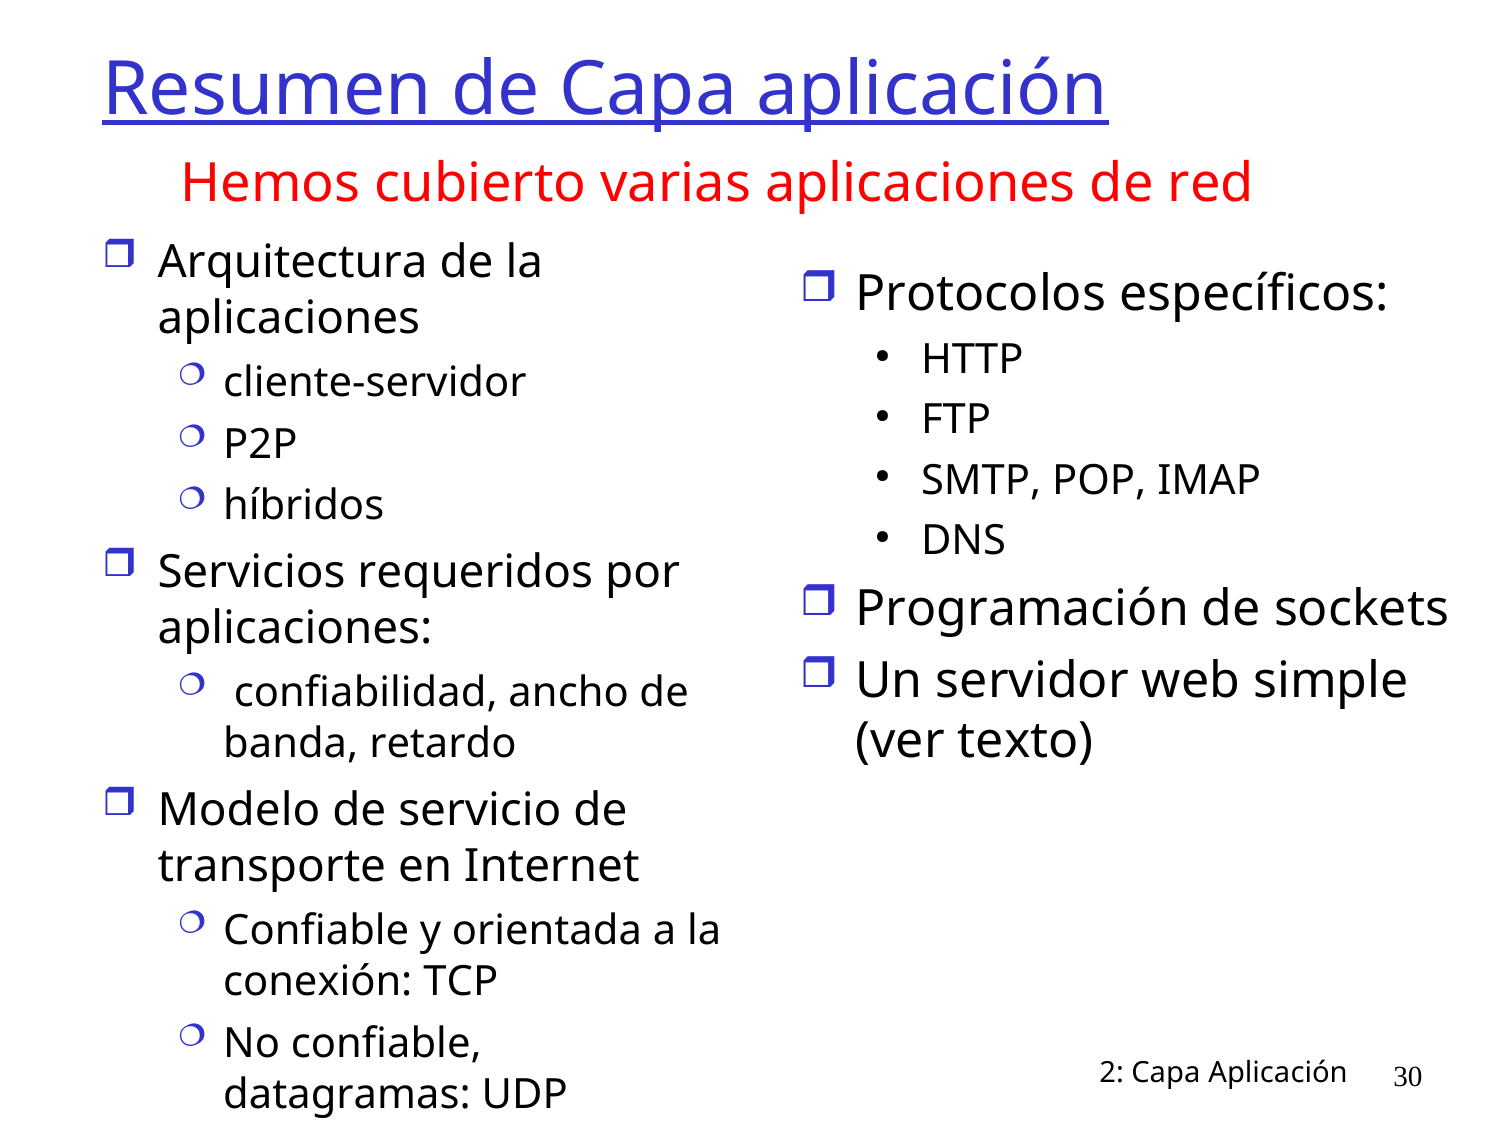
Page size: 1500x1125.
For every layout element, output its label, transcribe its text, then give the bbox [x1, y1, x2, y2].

title Resumen de Capa aplicación [87, 15, 1426, 158]
list Arquitectura de la aplicaciones cliente-servidor P2P híbridos Servicios requeridos por aplicaciones: confiabilidad, ancho de banda, retardo Modelo de servicio de transporte en Internet Confiable y orientada a la conexión: TCP No confiable, datagramas: UDP [87, 224, 741, 1095]
list Hemos cubierto varias aplicaciones de red [165, 140, 1367, 253]
text_box Protocolos específicos: HTTP FTP SMTP, POP, IMAP DNS Programación de sockets Un servidor web simple (ver texto) [785, 259, 1467, 776]
